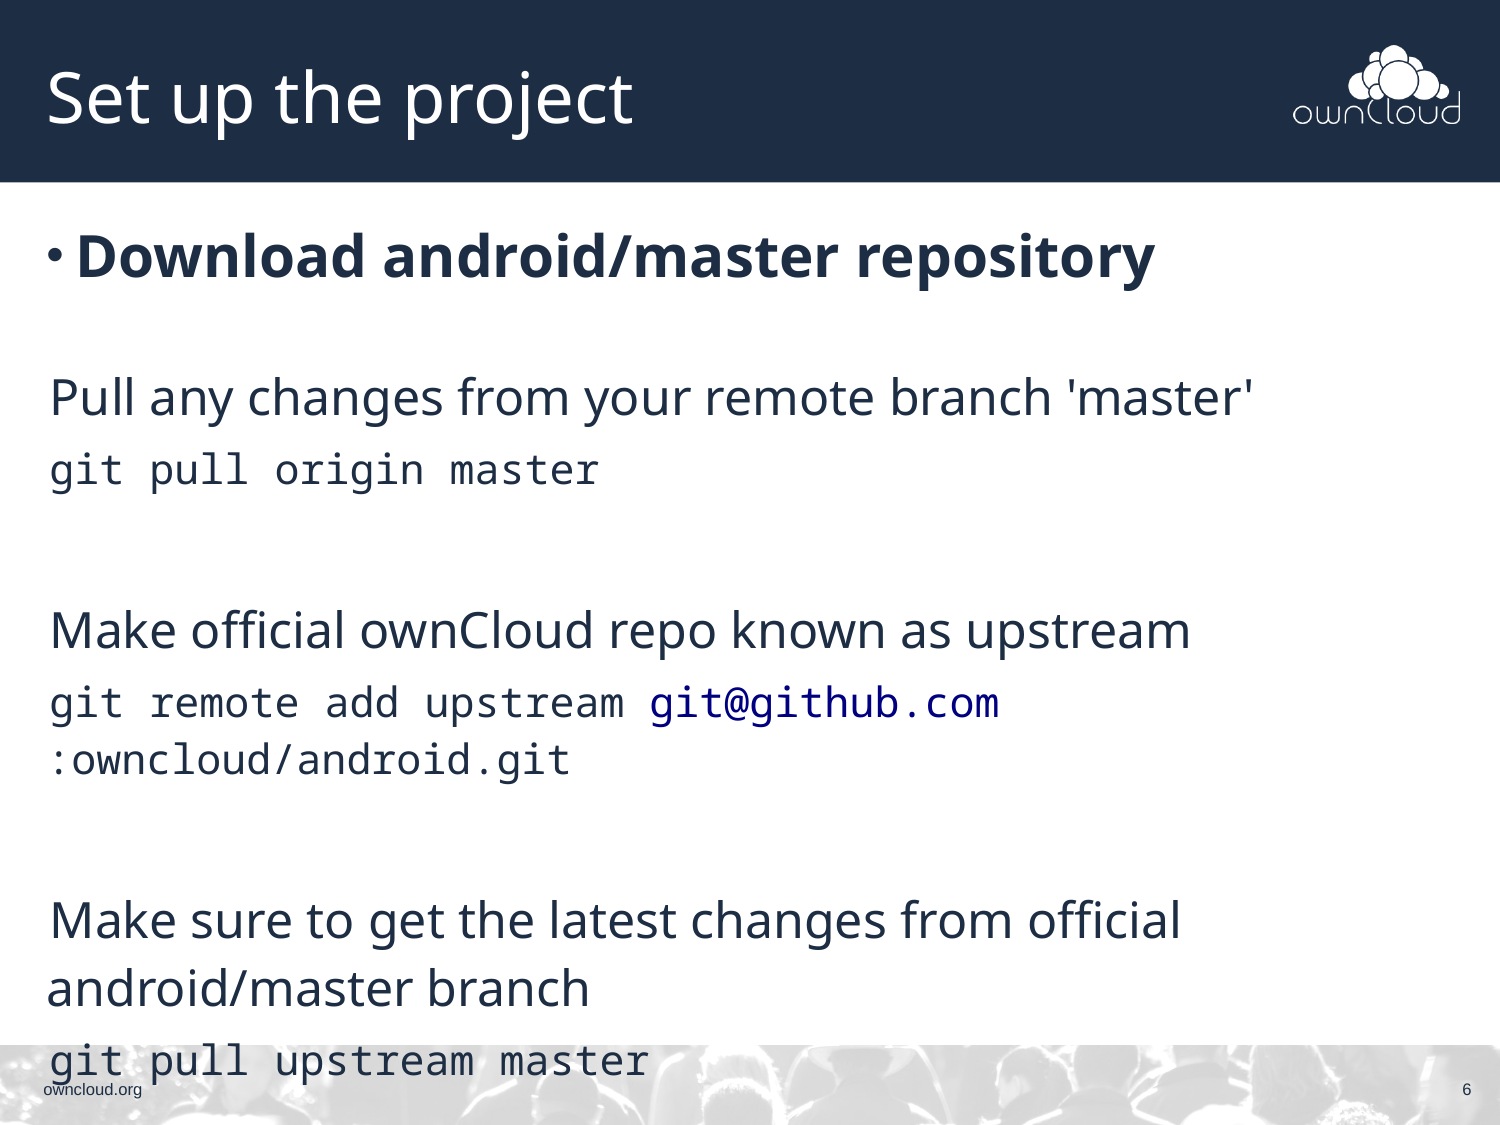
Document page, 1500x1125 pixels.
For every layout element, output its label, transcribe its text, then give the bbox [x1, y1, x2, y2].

picture [1293, 45, 1460, 124]
picture [0, 1045, 1500, 1125]
list Download android/master repository Pull any changes from your remote branch 'master' git pull origin master Make official ownCloud repo known as upstream git remote add upstream git@github.com:owncloud/android.git Make sure to get the latest changes from official android/master branch git pull upstream master [46, 214, 1465, 1026]
title Set up the project [46, 5, 1258, 187]
